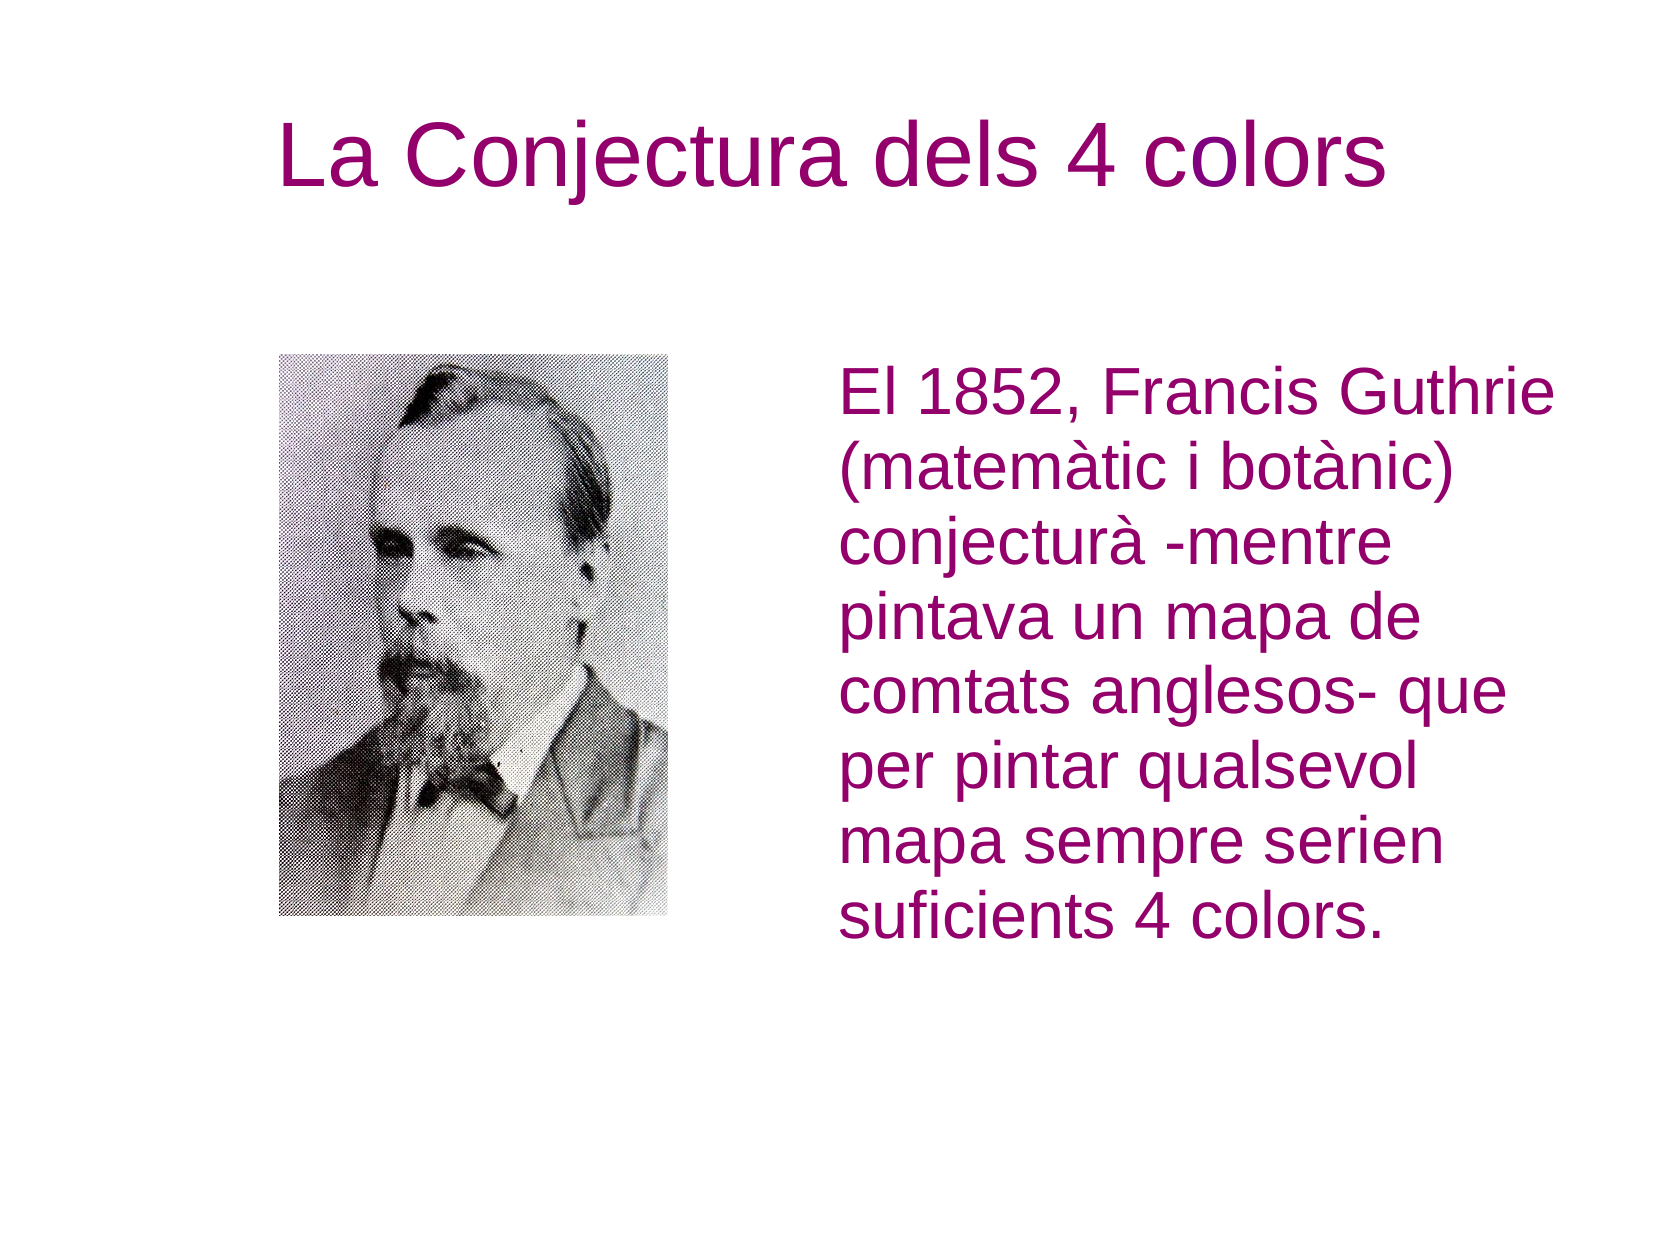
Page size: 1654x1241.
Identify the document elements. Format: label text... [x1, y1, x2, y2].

picture [279, 354, 668, 916]
list El 1852, Francis Guthrie (matemàtic i botànic) conjecturà -mentre pintava un mapa de comtats anglesos- que per pintar qualsevol mapa sempre serien suficients 4 colors. [767, 354, 1592, 1159]
title La Conjectura dels 4 colors [88, 59, 1577, 252]
